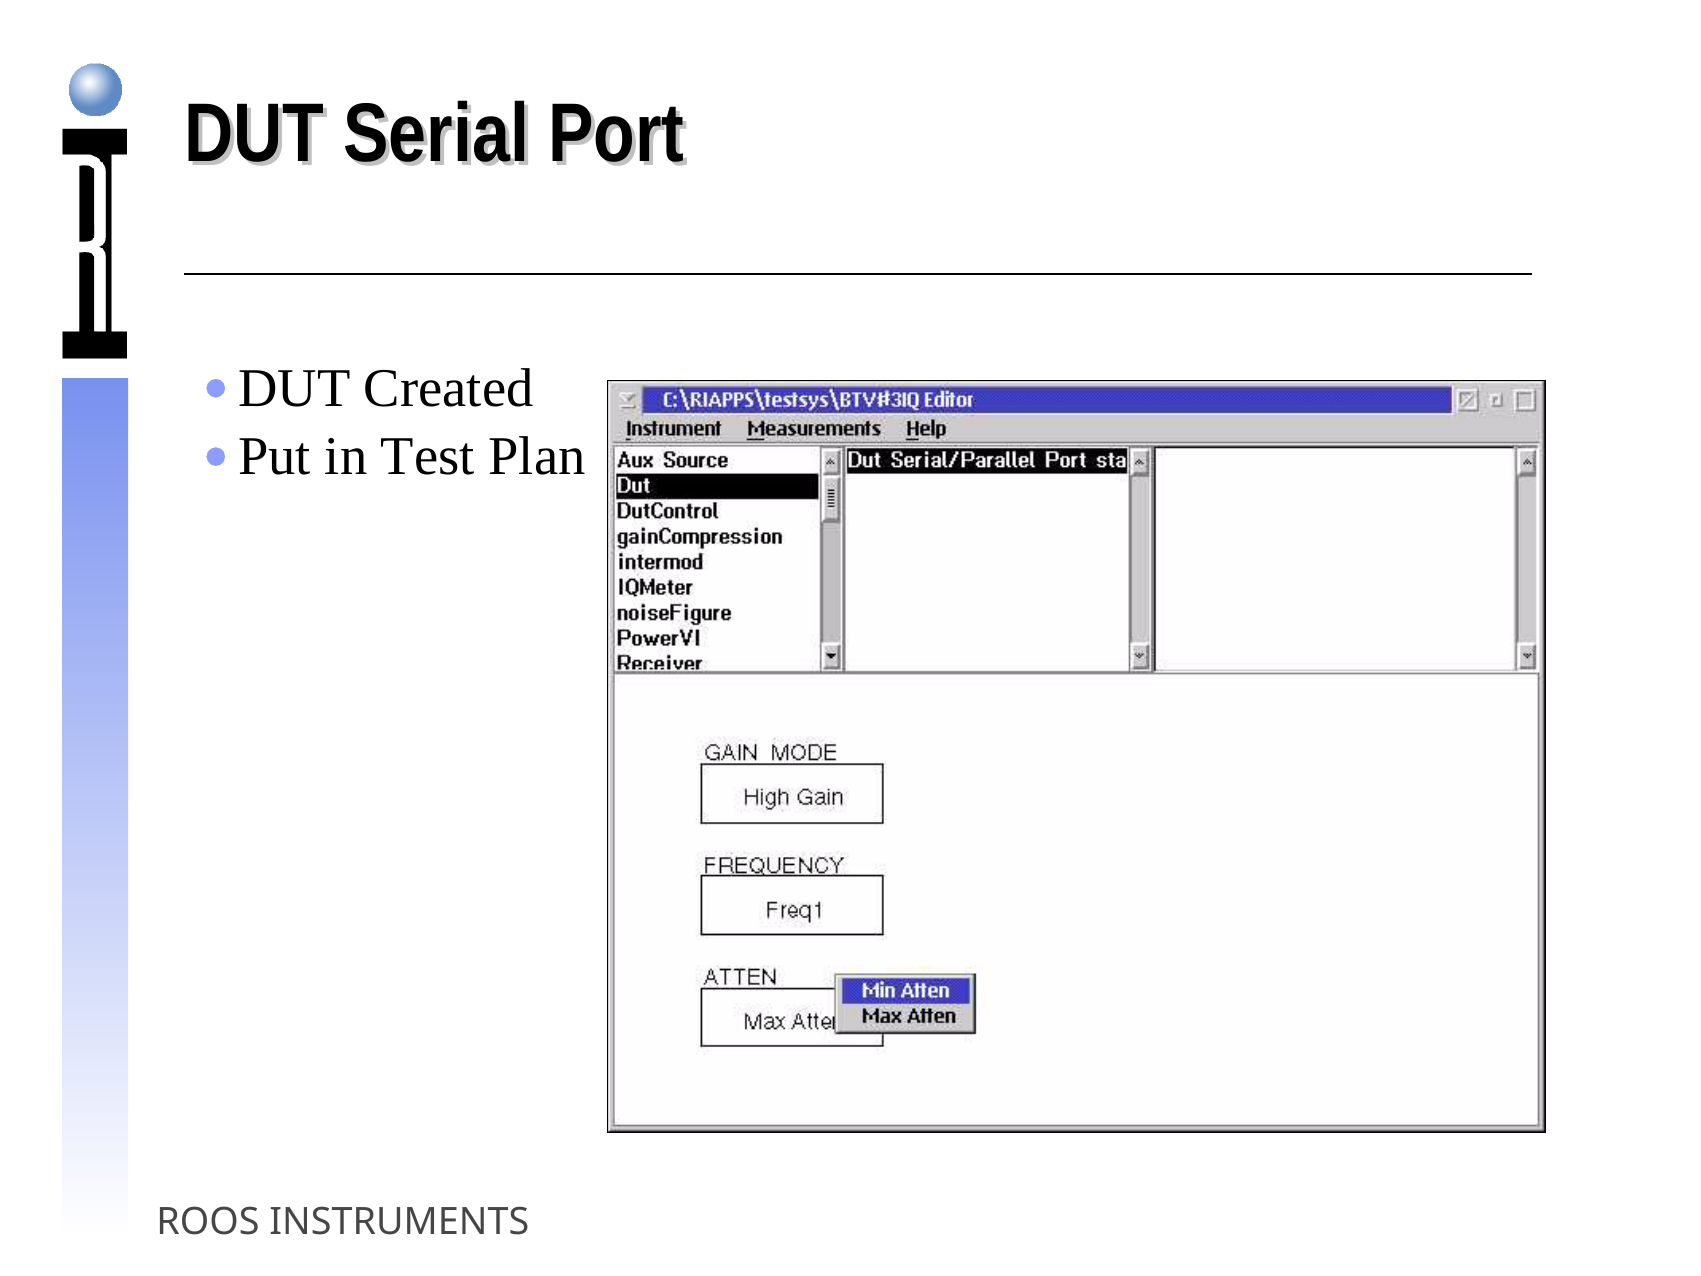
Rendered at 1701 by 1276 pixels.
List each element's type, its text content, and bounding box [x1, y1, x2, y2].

text_box DUT Serial Port [184, 92, 1539, 268]
picture [607, 380, 1546, 1133]
text_box DUT Created Put in Test Plan [192, 358, 1550, 490]
